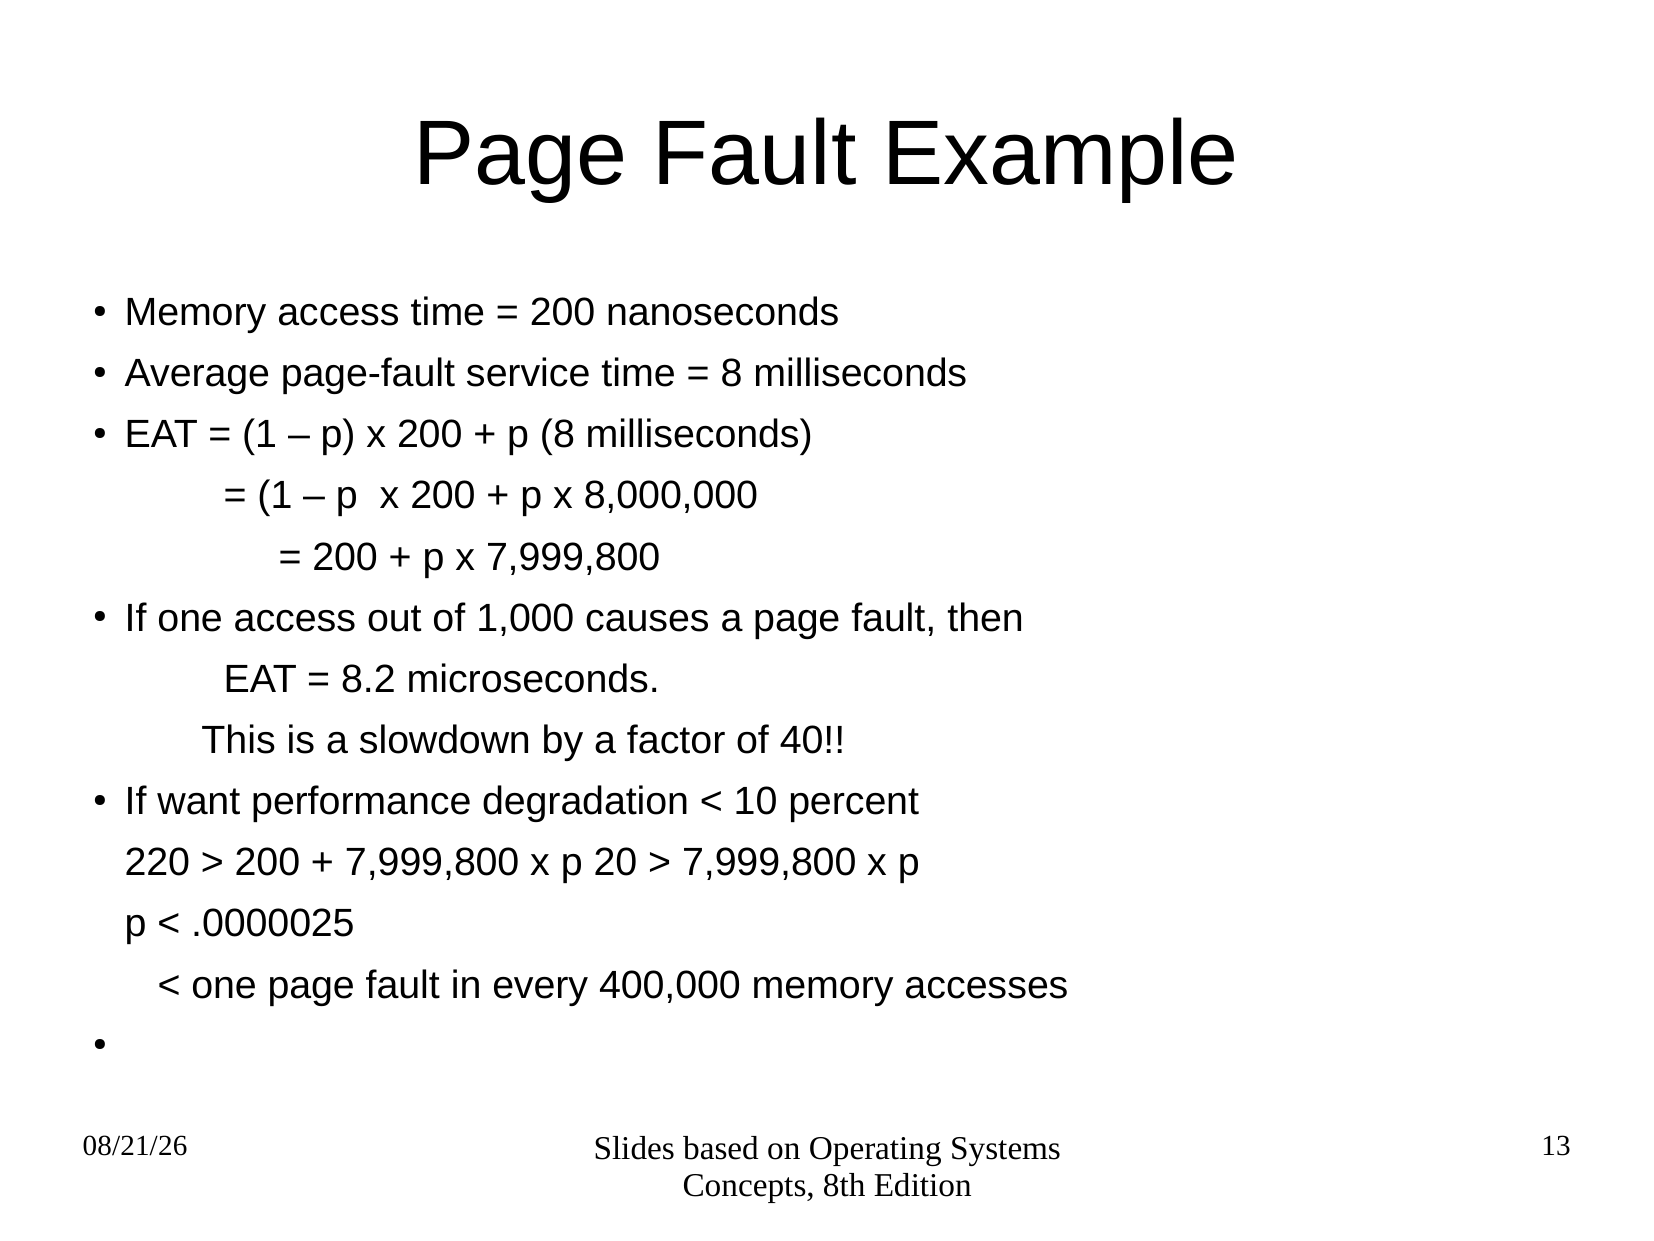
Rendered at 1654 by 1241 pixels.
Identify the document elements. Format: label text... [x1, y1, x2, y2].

list Memory access time = 200 nanoseconds Average page-fault service time = 8 milliseconds EAT = (1 – p) x 200 + p (8 milliseconds) = (1 – p x 200 + p x 8,000,000 = 200 + p x 7,999,800 If one access out of 1,000 causes a page fault, then EAT = 8.2 microseconds. This is a slowdown by a factor of 40!! If want performance degradation < 10 percent 220 > 200 + 7,999,800 x p 20 > 7,999,800 x p p < .0000025 < one page fault in every 400,000 memory accesses [82, 290, 1571, 1010]
title Page Fault Example [82, 49, 1571, 257]
